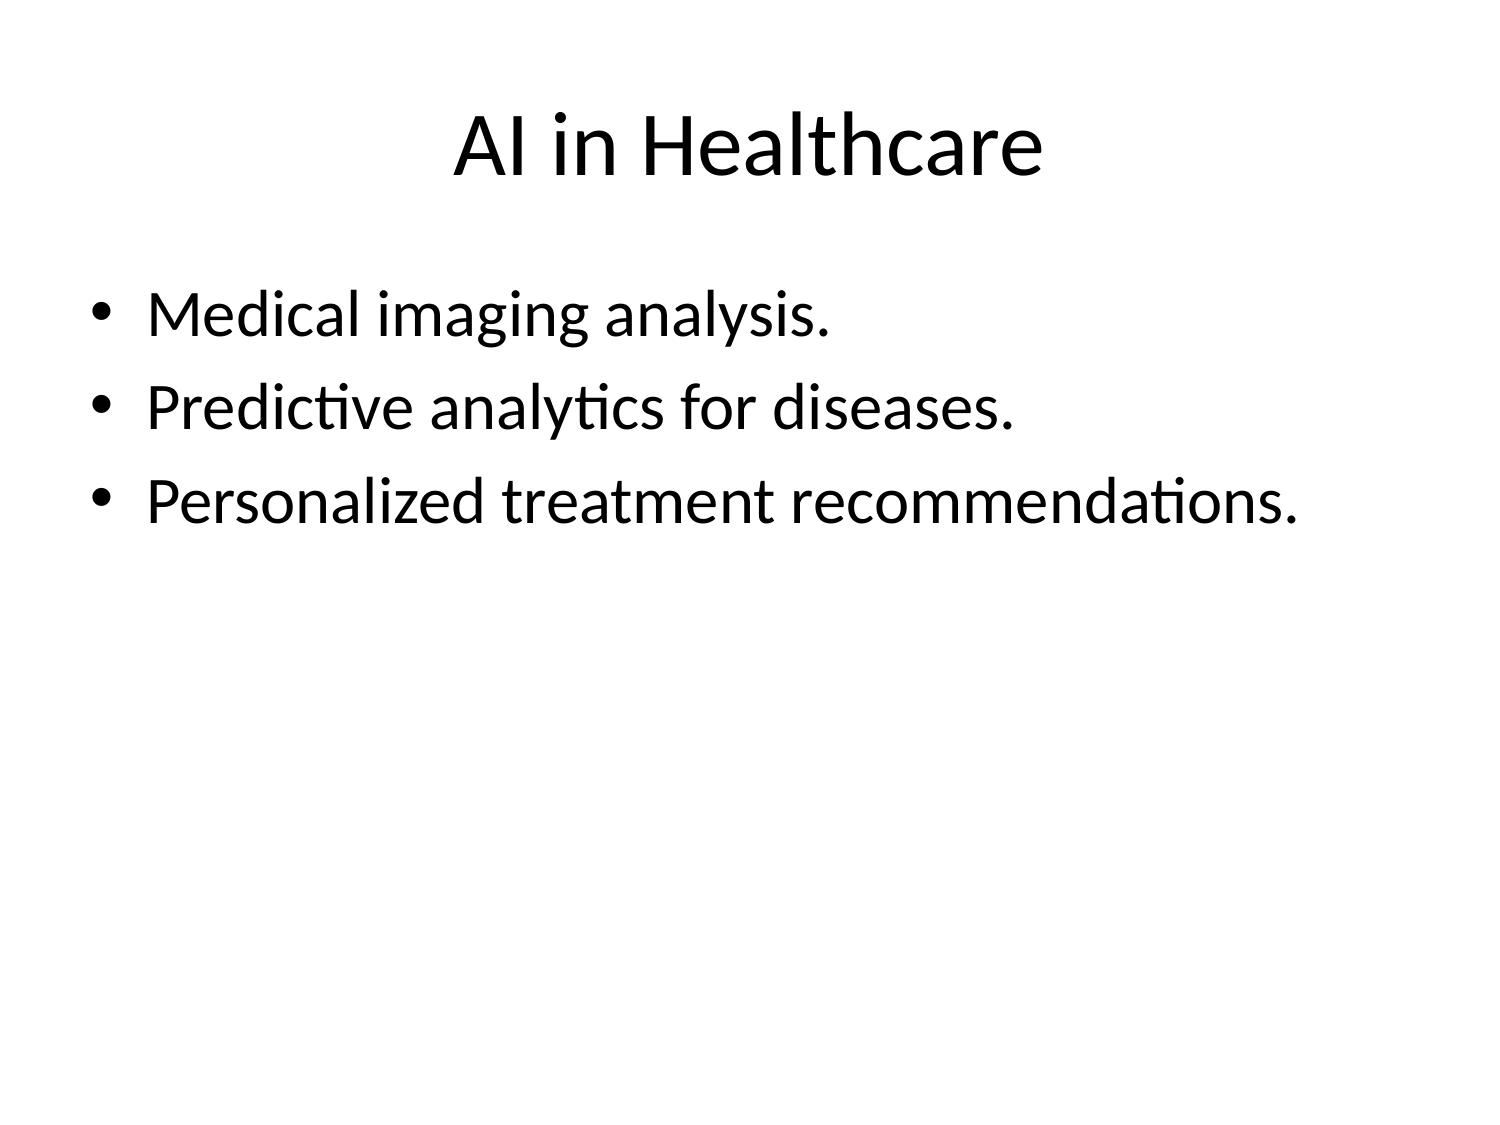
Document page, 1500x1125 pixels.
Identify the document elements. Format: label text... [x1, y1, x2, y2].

title AI in Healthcare [75, 45, 1425, 233]
list Medical imaging analysis. Predictive analytics for diseases. Personalized treatment recommendations. [75, 262, 1425, 1005]
